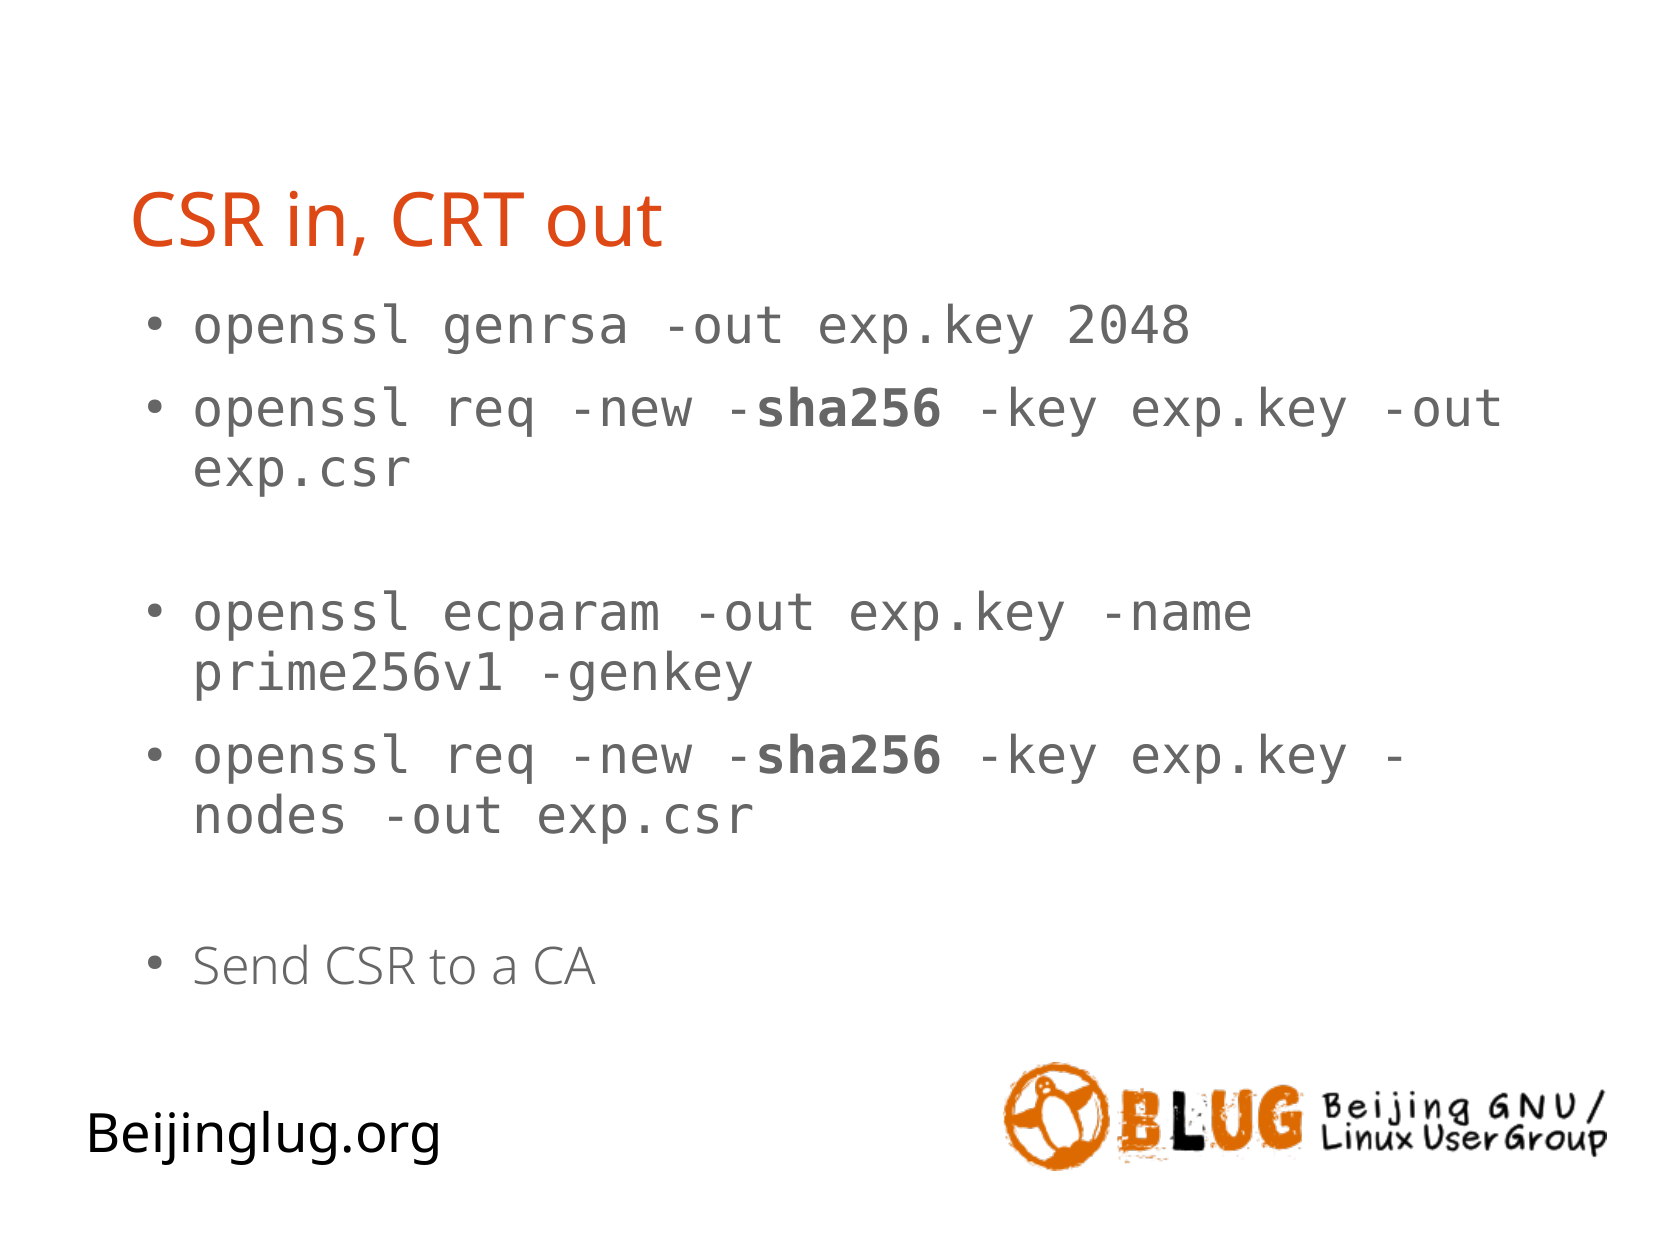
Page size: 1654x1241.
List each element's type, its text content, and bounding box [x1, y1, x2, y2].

picture [1003, 1062, 1607, 1171]
list openssl genrsa -out exp.key 2048 openssl req -new -sha256 -key exp.key -out exp.csr openssl ecparam -out exp.key -name prime256v1 -genkey openssl req -new -sha256 -key exp.key -nodes -out exp.csr Send CSR to a CA [129, 295, 1518, 1010]
title CSR in, CRT out [129, 153, 1518, 281]
